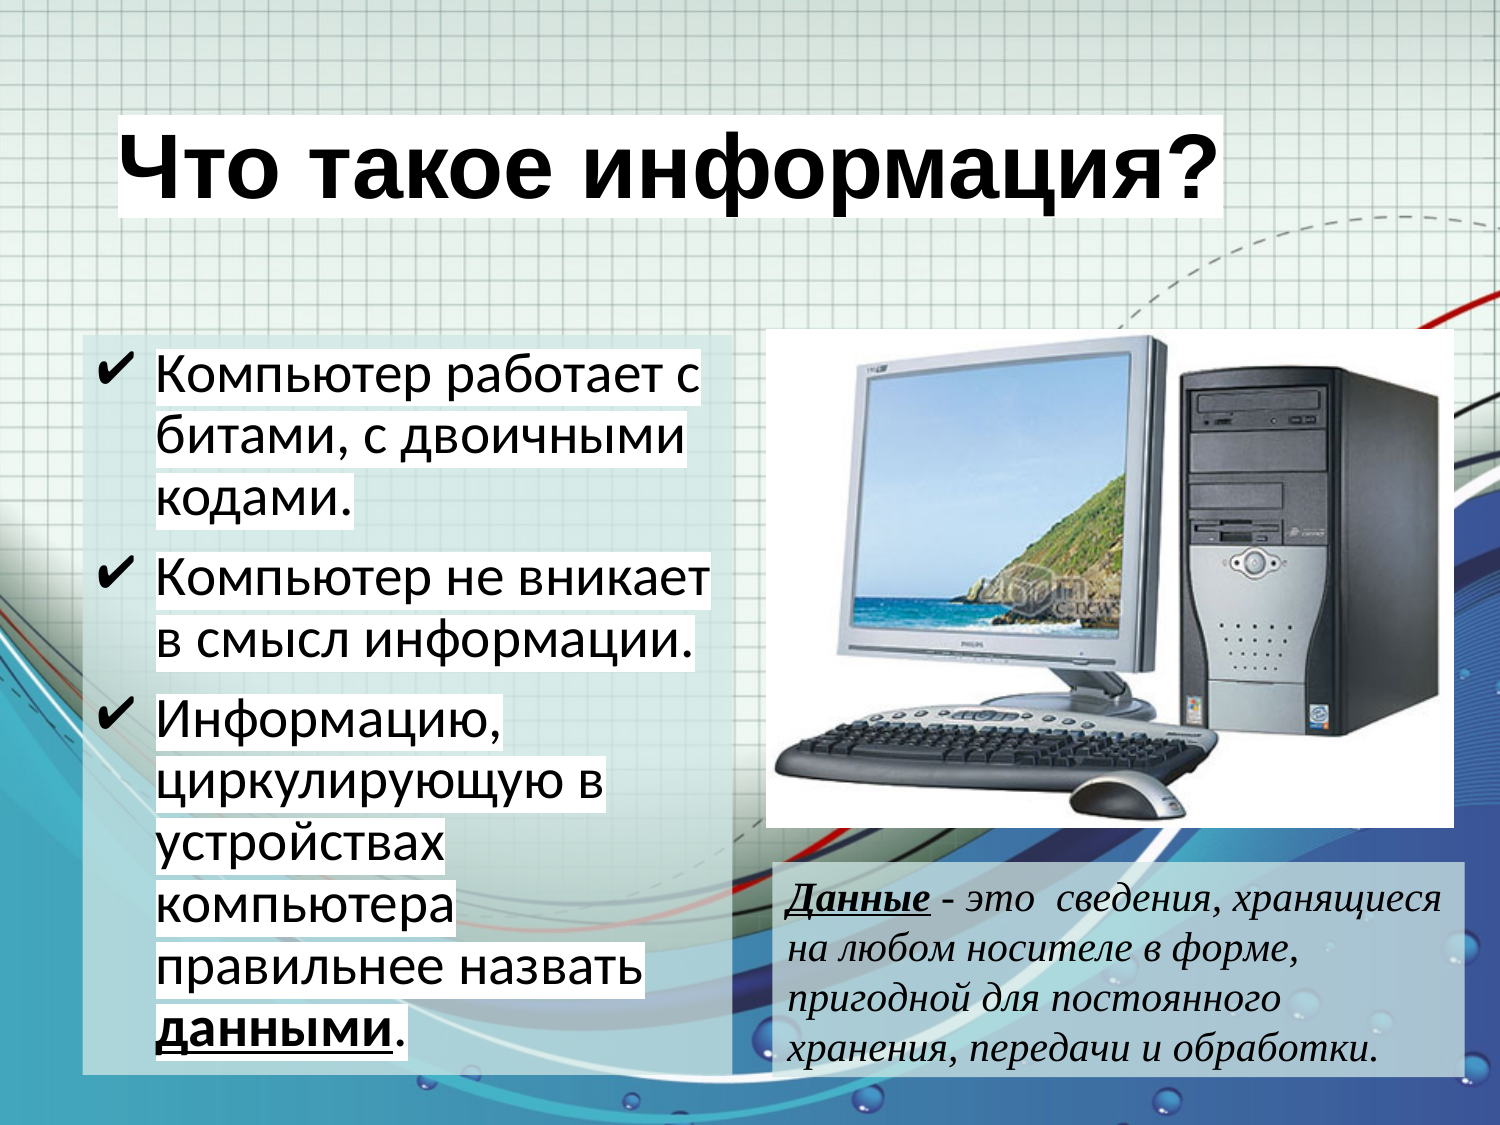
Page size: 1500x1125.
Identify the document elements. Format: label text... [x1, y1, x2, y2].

title Что такое информация? [103, 59, 1397, 278]
picture [0, 0, 1500, 1125]
text_box Данные - это сведения, хранящиеся на любом носителе в форме, пригодной для постоянного хранения, передачи и обработки. [772, 862, 1465, 1078]
list Компьютер работает с битами, с двоичными кодами. Компьютер не вникает в смысл информации. Информацию, циркулирующую в устройствах компьютера правильнее назвать данными. [82, 334, 733, 1075]
